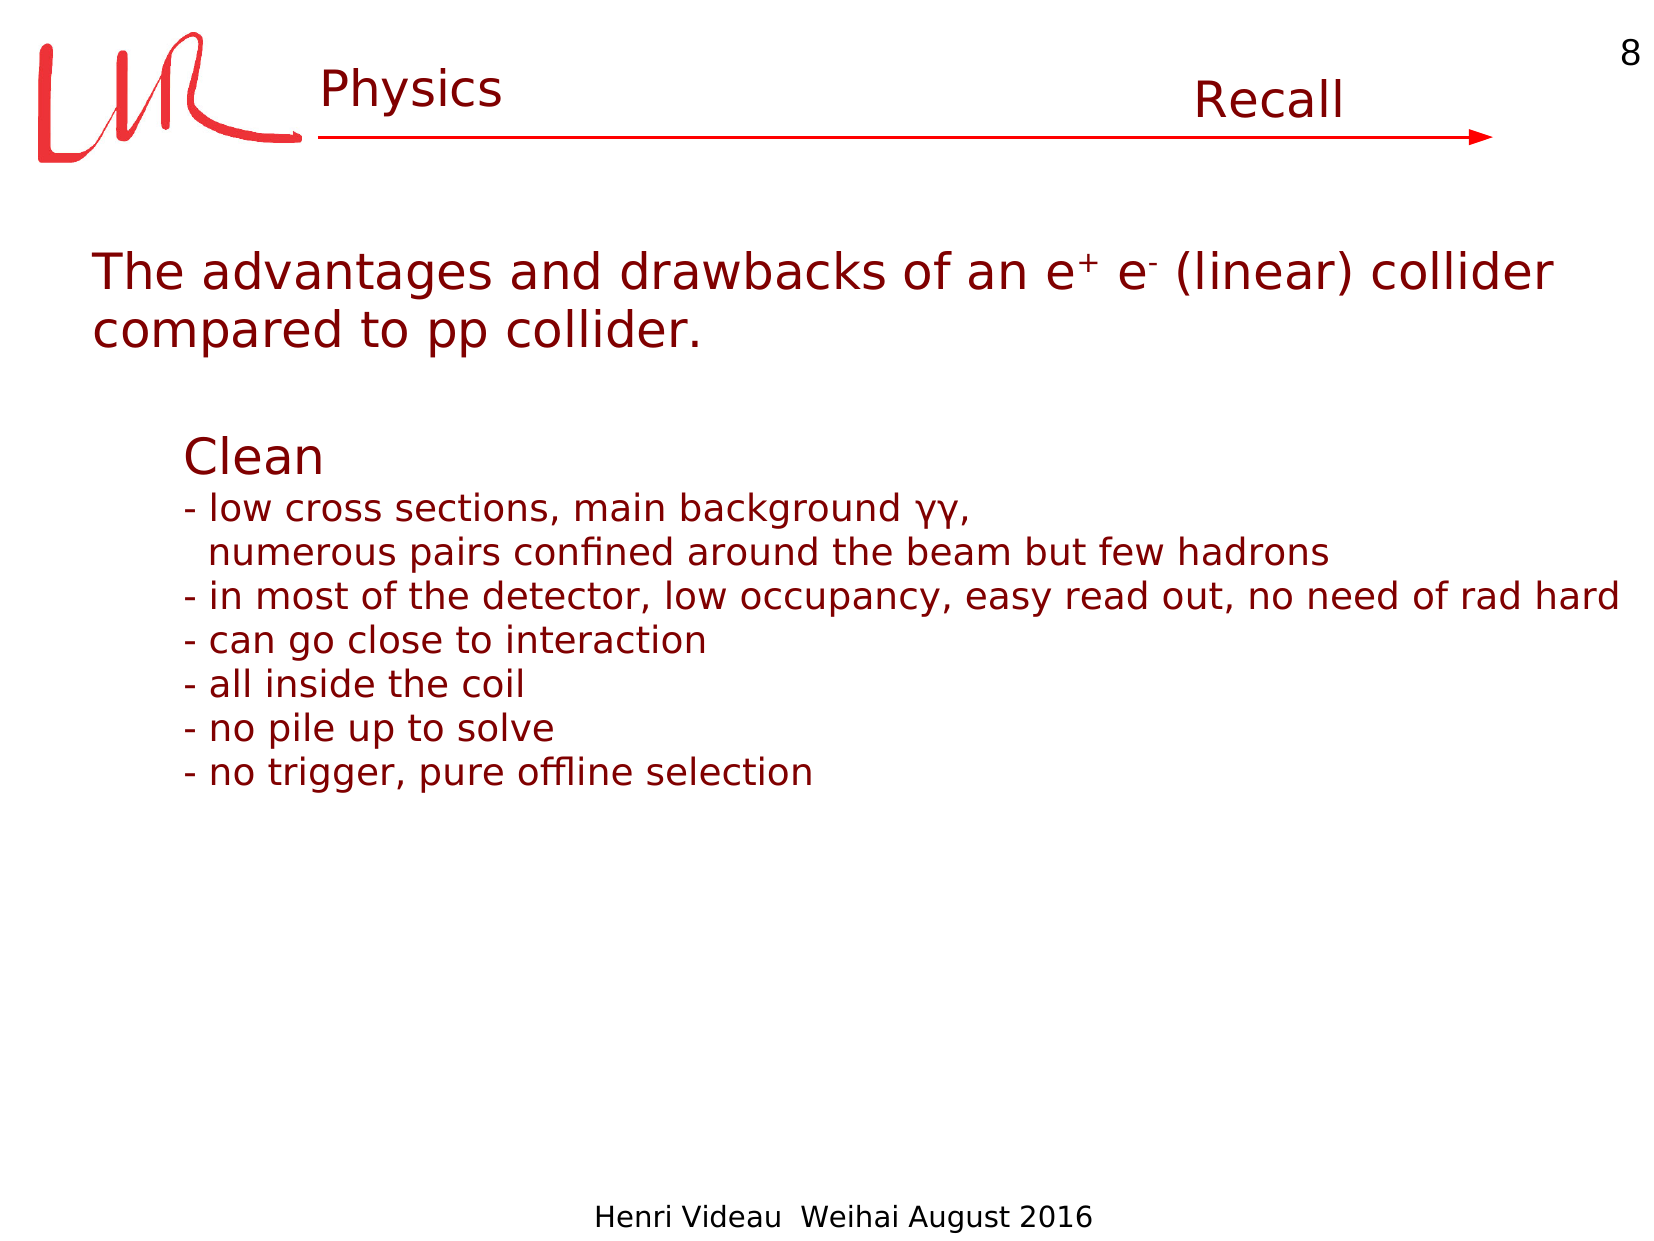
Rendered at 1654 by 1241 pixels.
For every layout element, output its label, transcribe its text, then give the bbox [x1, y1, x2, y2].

text_box Recall [1193, 71, 1345, 131]
picture [38, 32, 302, 163]
text_box Clean - low cross sections, main background γγ, numerous pairs confined around the beam but few hadrons - in most of the detector, low occupancy, easy read out, no need of rad hard - can go close to interaction - all inside the coil - no pile up to solve - no trigger, pure offline selection [183, 428, 1621, 825]
text_box The advantages and drawbacks of an e+ e- (linear) collider compared to pp collider. [92, 242, 1590, 362]
